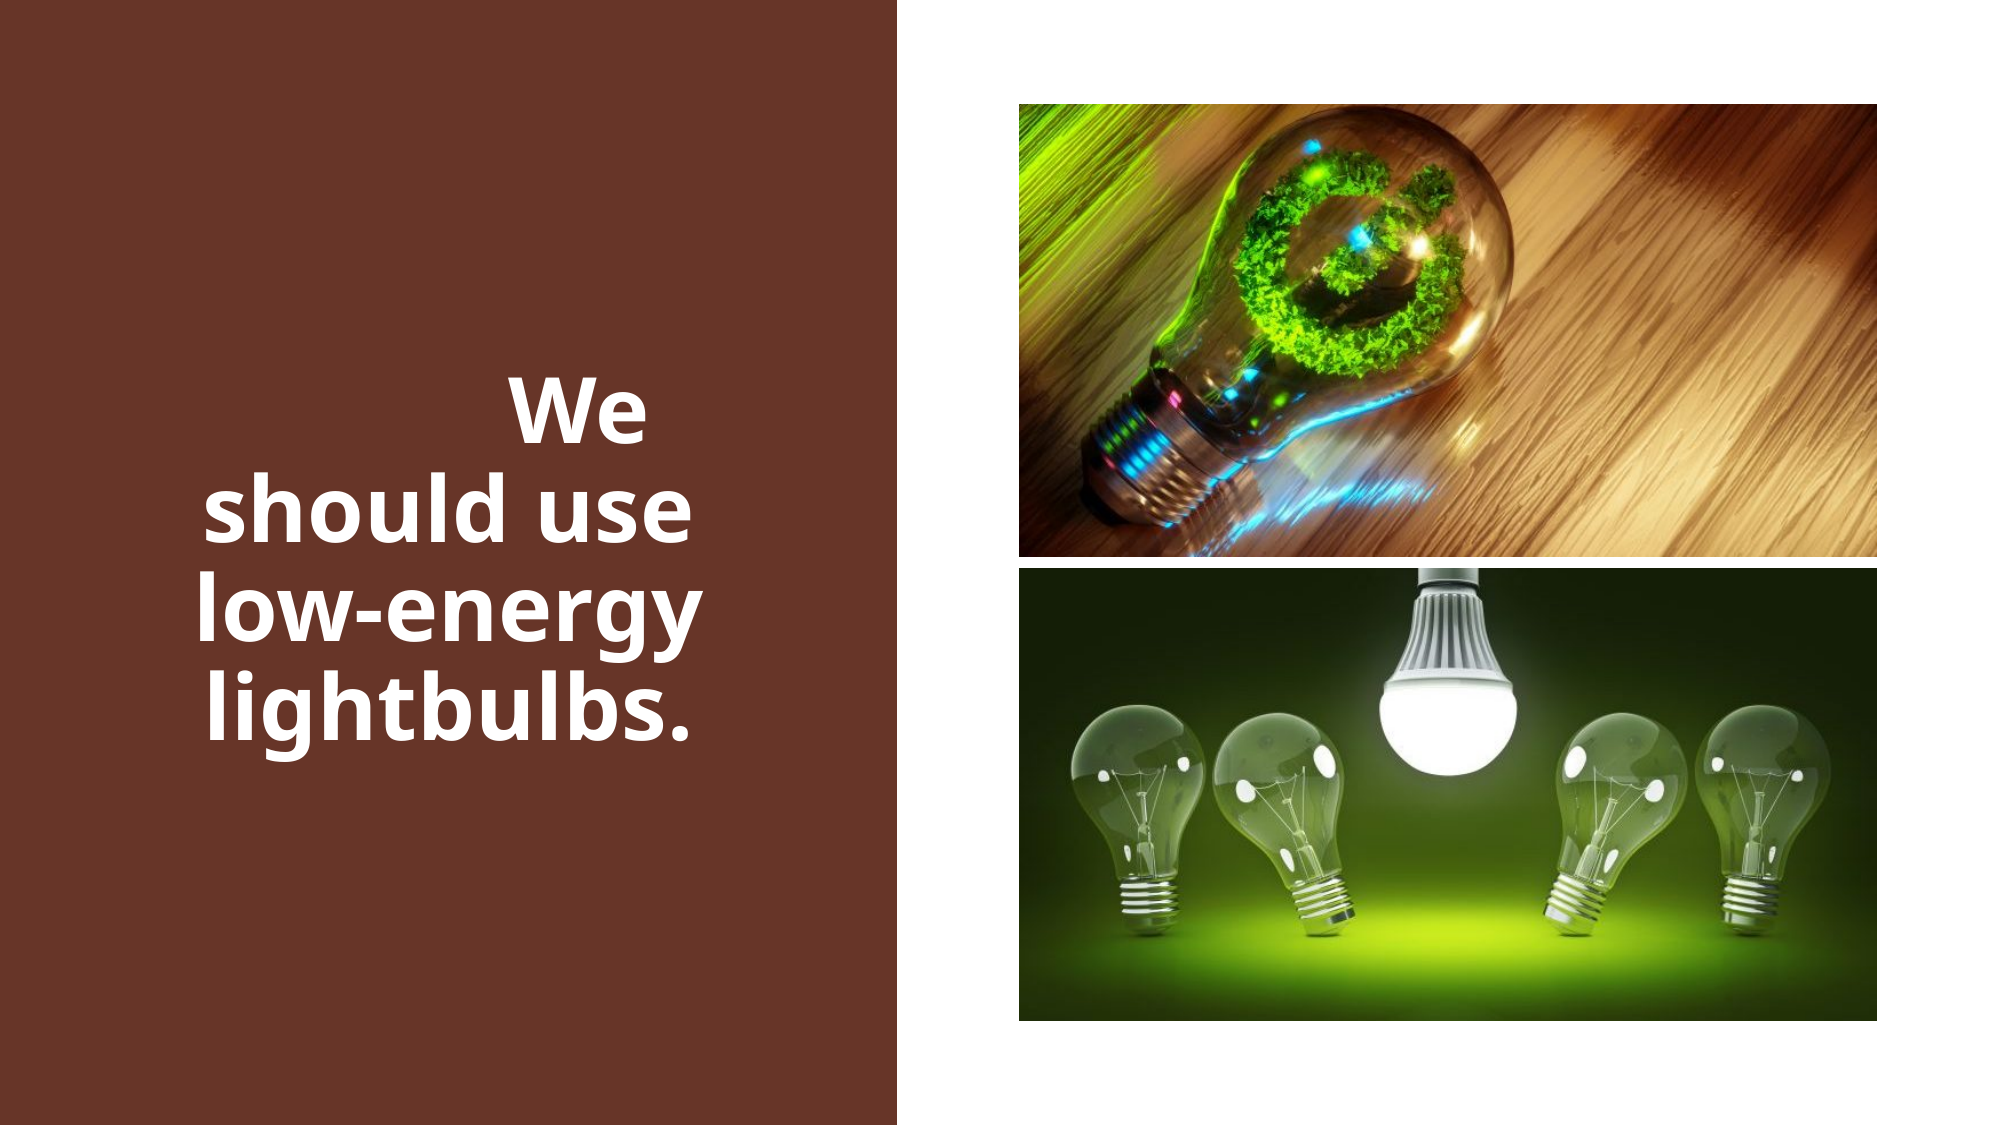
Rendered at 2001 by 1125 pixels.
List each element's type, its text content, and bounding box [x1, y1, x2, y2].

text_box [0, 0, 897, 1125]
picture [1019, 568, 1877, 1021]
picture [1019, 104, 1877, 558]
title We should use low-energy lightbulbs. [101, 104, 796, 1021]
